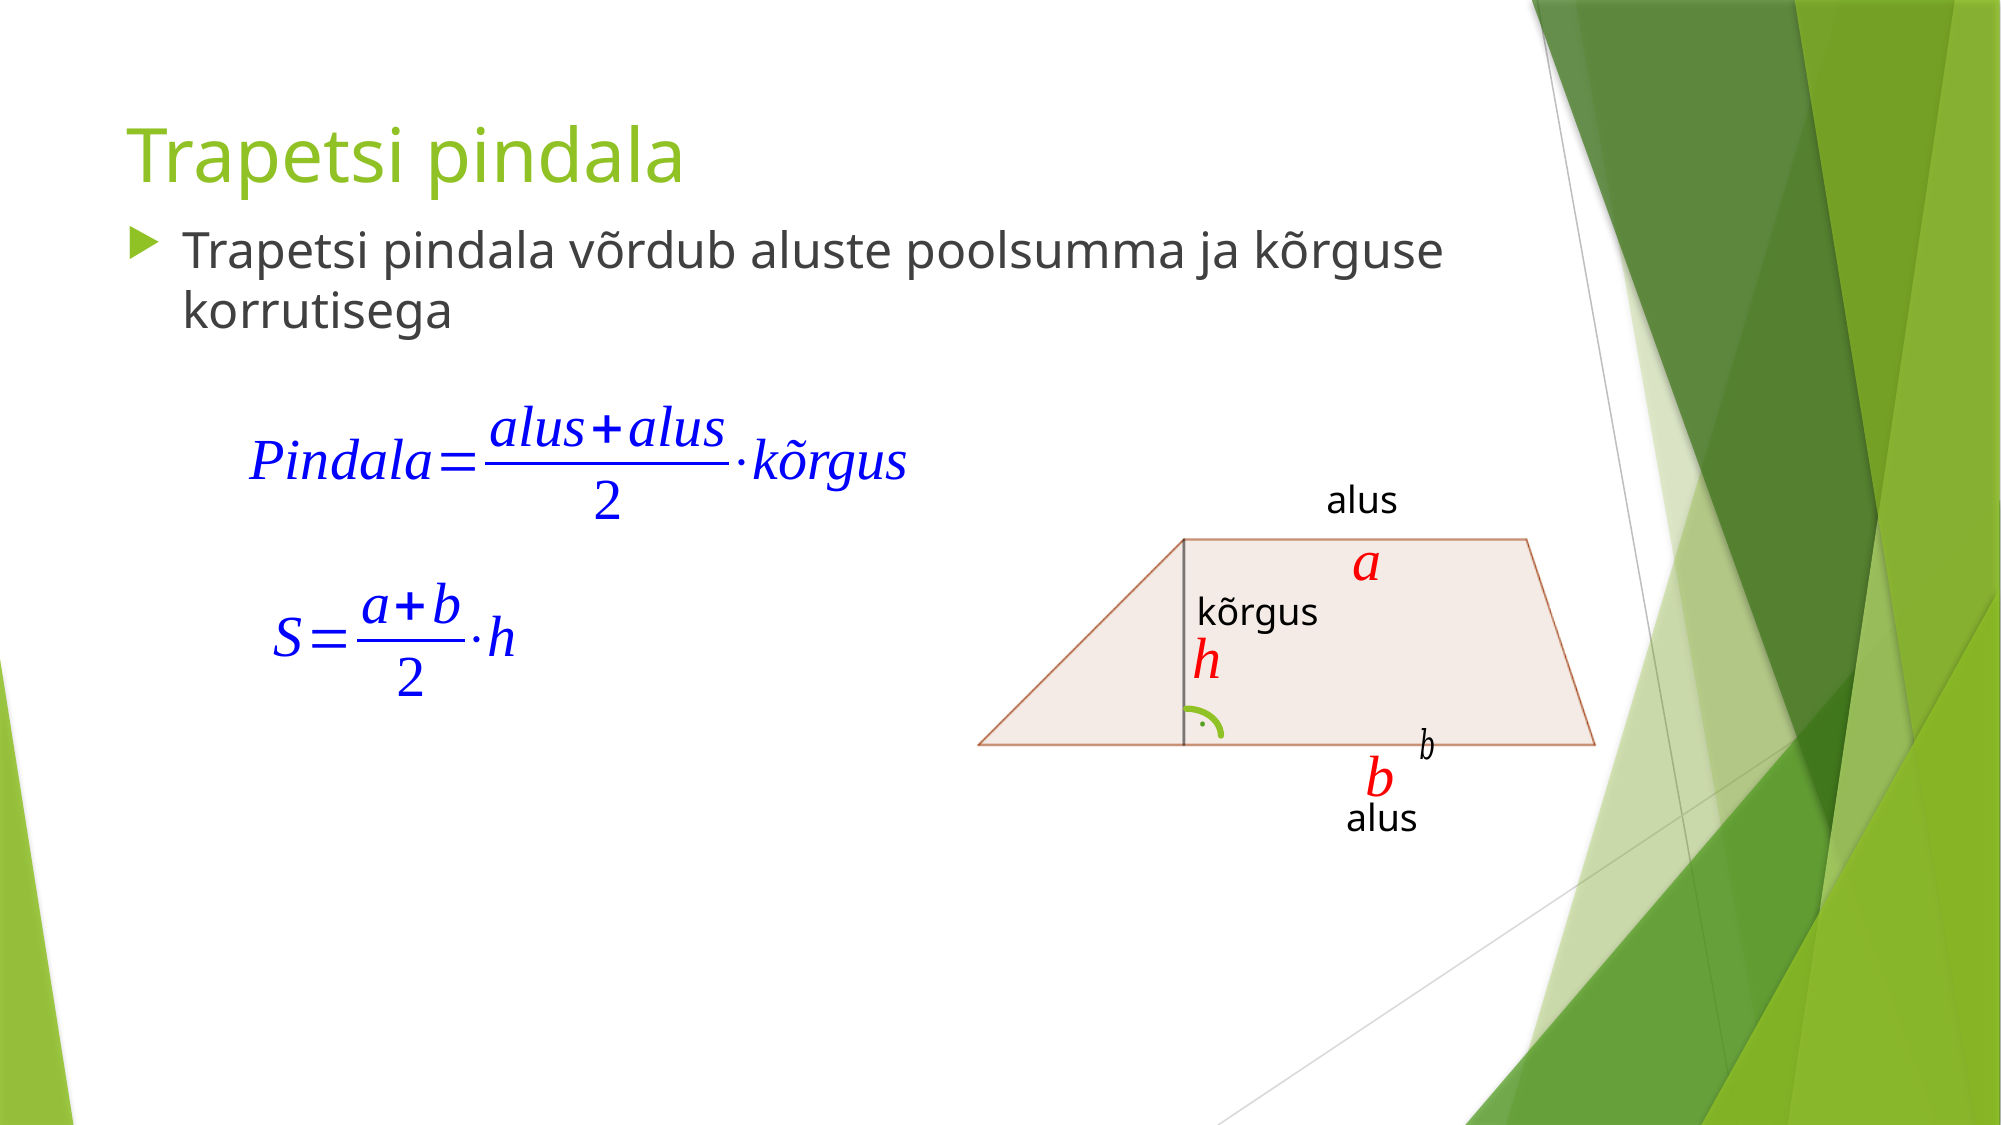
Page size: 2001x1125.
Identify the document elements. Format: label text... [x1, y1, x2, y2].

list Trapetsi pindala võrdub aluste poolsumma ja kõrguse korrutisega [111, 210, 1522, 848]
title Trapetsi pindala [111, 100, 1522, 210]
text_box kõrgus [1181, 580, 1334, 641]
text_box . [1182, 681, 1223, 742]
text_box alus [1331, 786, 1433, 847]
chart [1412, 722, 1446, 769]
picture [1522, 519, 1613, 760]
chart [1358, 744, 1402, 810]
chart [240, 394, 916, 532]
text_box alus [1311, 468, 1414, 529]
chart [265, 571, 524, 709]
chart [1344, 528, 1388, 593]
chart [1185, 626, 1228, 691]
